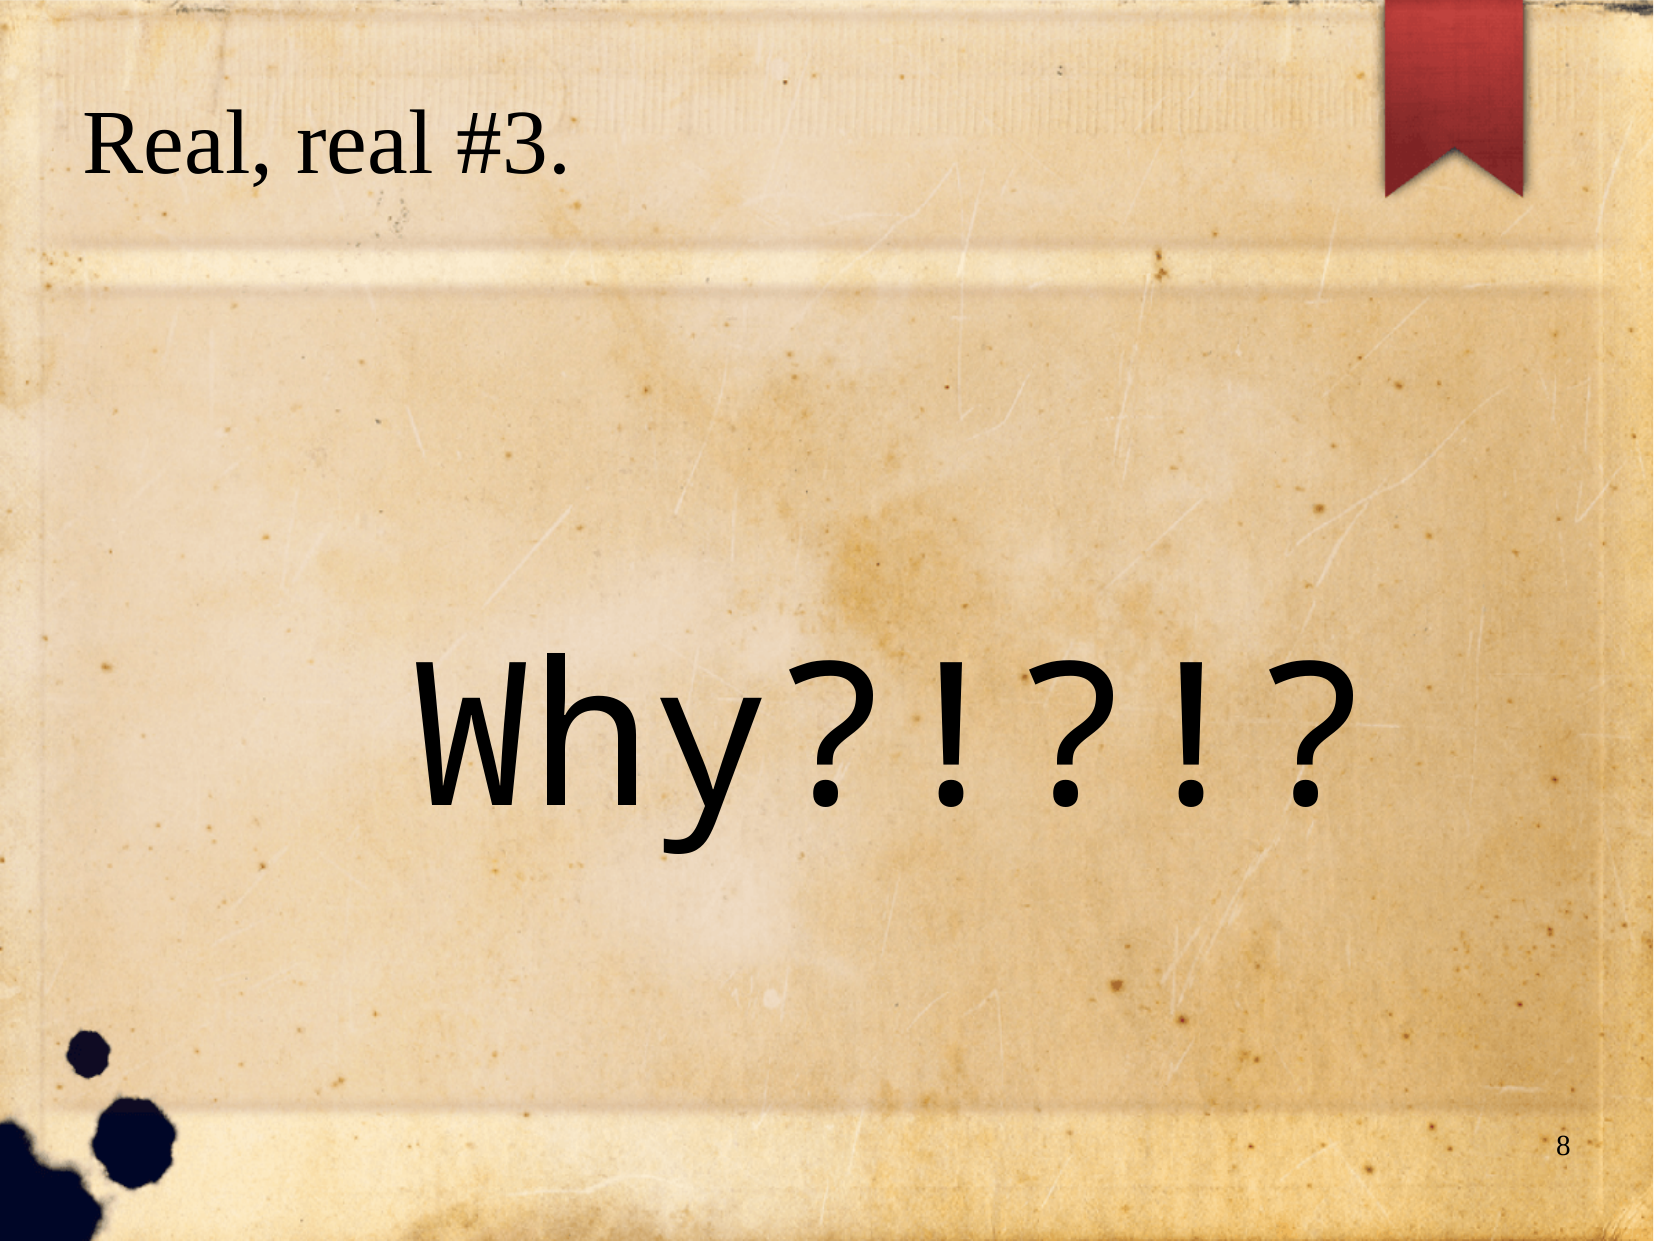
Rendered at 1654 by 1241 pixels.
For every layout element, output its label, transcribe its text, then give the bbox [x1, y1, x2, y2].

picture [0, 0, 1654, 1241]
title Real, real #3. [82, 49, 1347, 237]
list Why?!?!? [82, 290, 1538, 1010]
